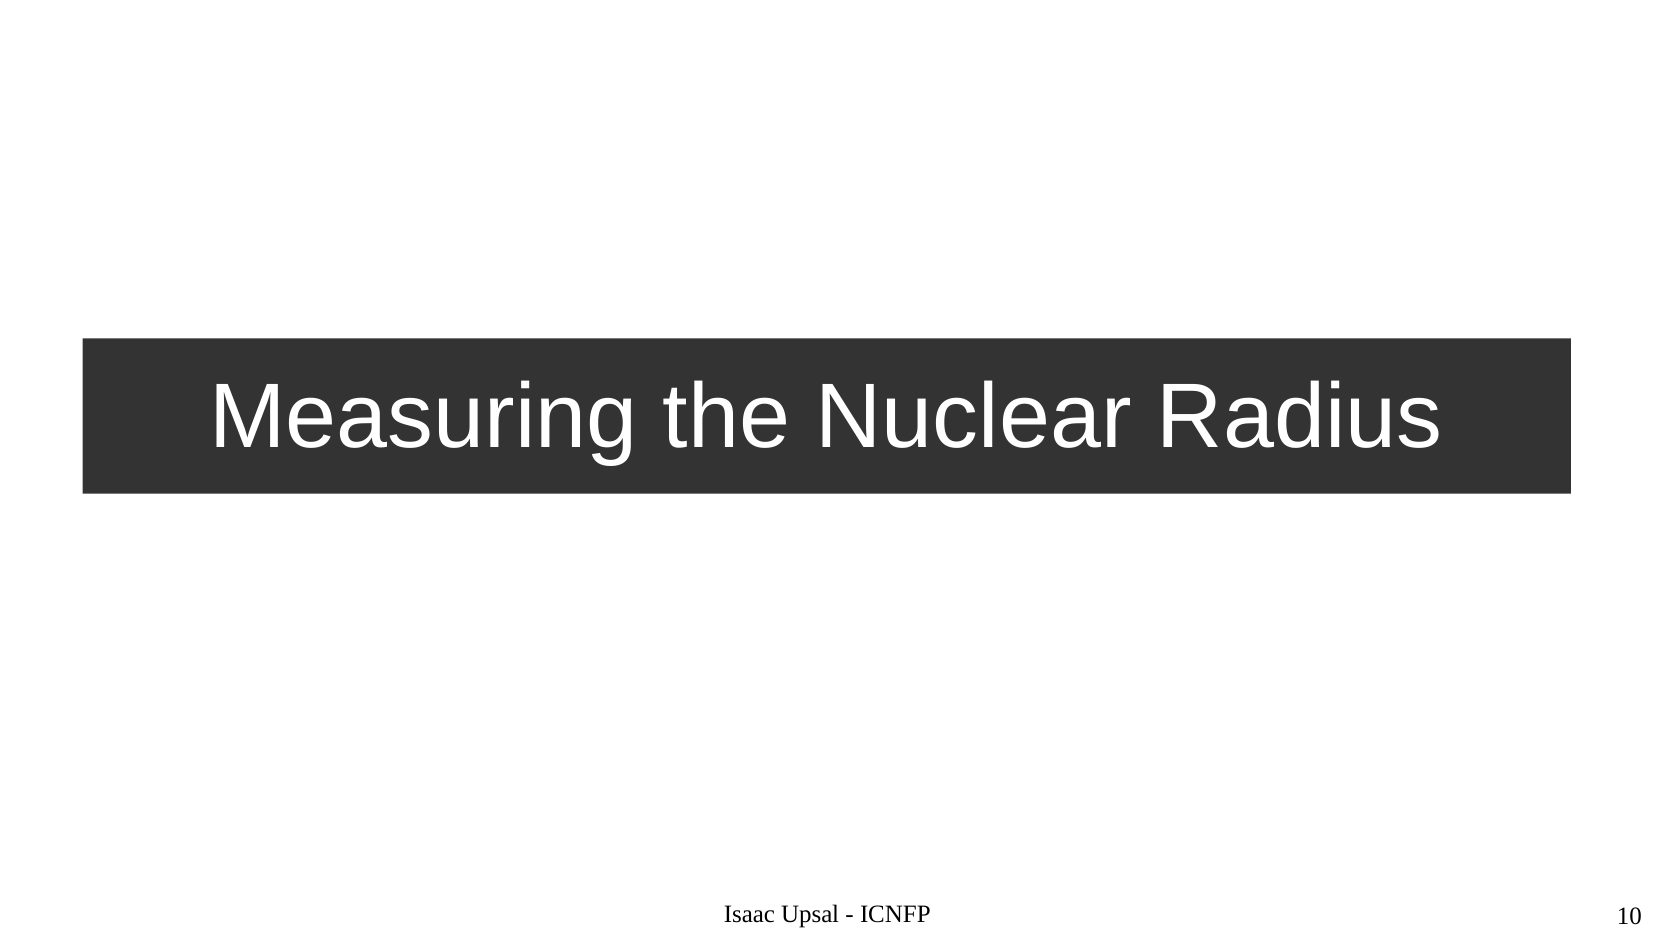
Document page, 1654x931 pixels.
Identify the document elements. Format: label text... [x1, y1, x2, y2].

title Measuring the Nuclear Radius [82, 338, 1571, 494]
